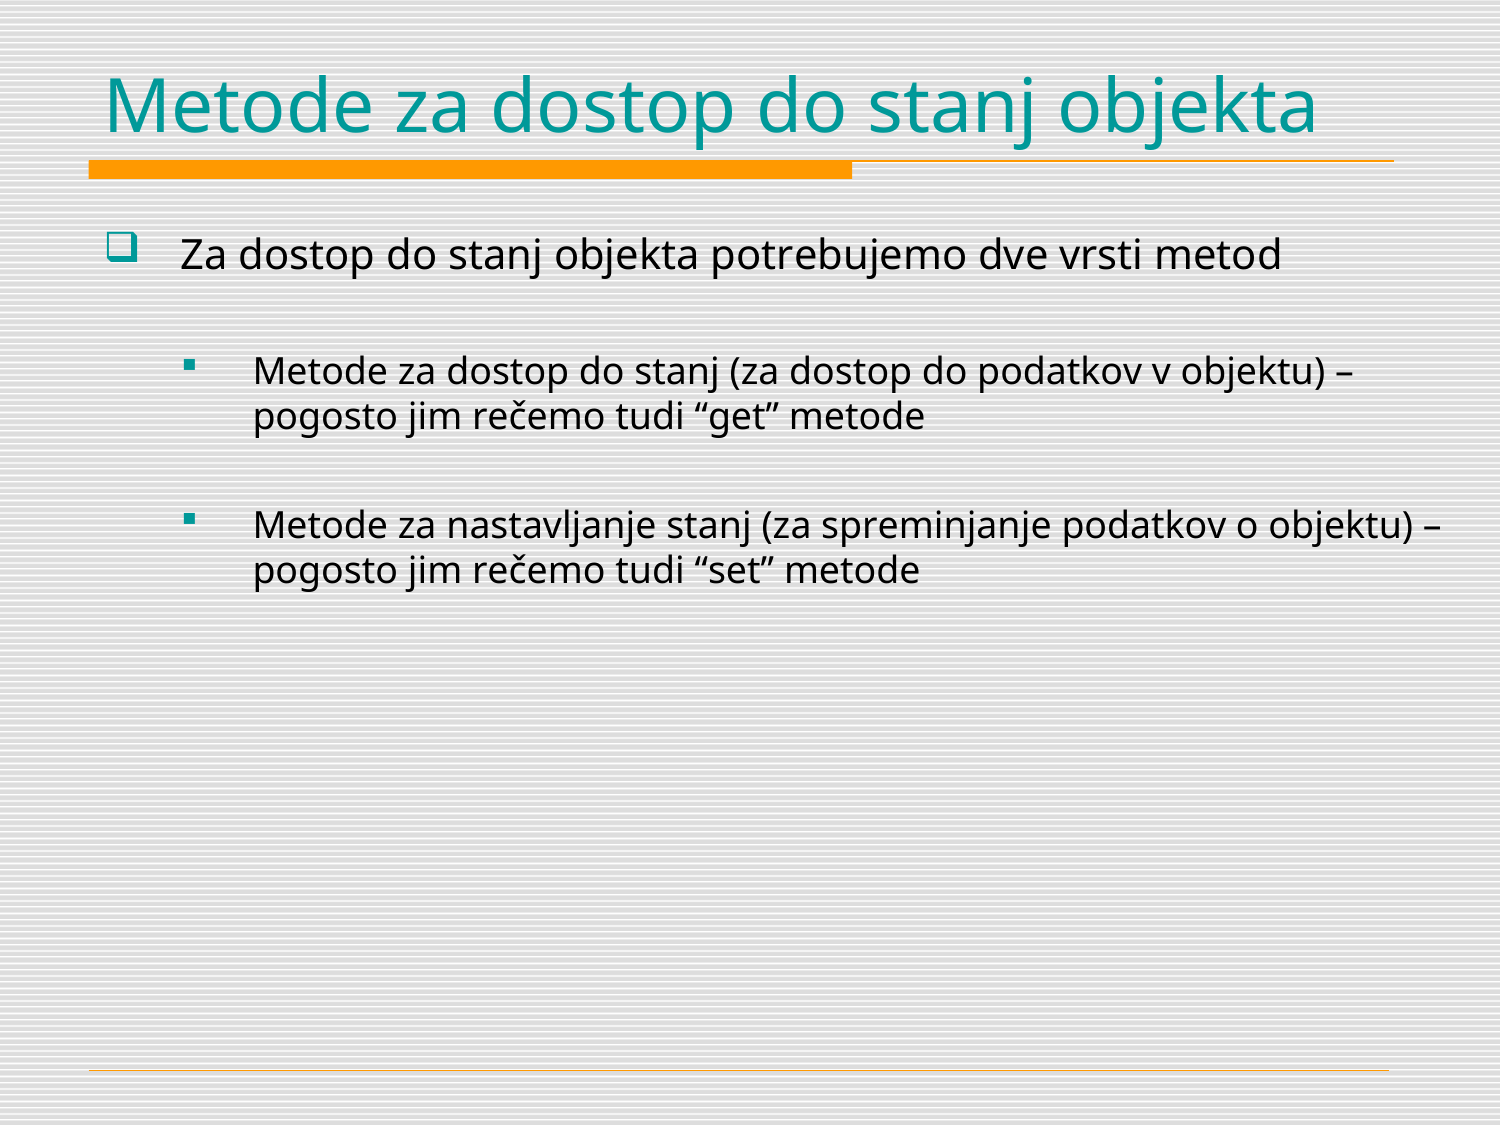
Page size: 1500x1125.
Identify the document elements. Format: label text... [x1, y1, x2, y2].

title Metode za dostop do stanj objekta [88, 42, 1401, 155]
picture [0, 0, 1500, 1125]
list Za dostop do stanj objekta potrebujemo dve vrsti metod Metode za dostop do stanj (za dostop do podatkov v objektu) – pogosto jim rečemo tudi “get” metode Metode za nastavljanje stanj (za spreminjanje podatkov o objektu) – pogosto jim rečemo tudi “set” metode [88, 220, 1471, 1059]
